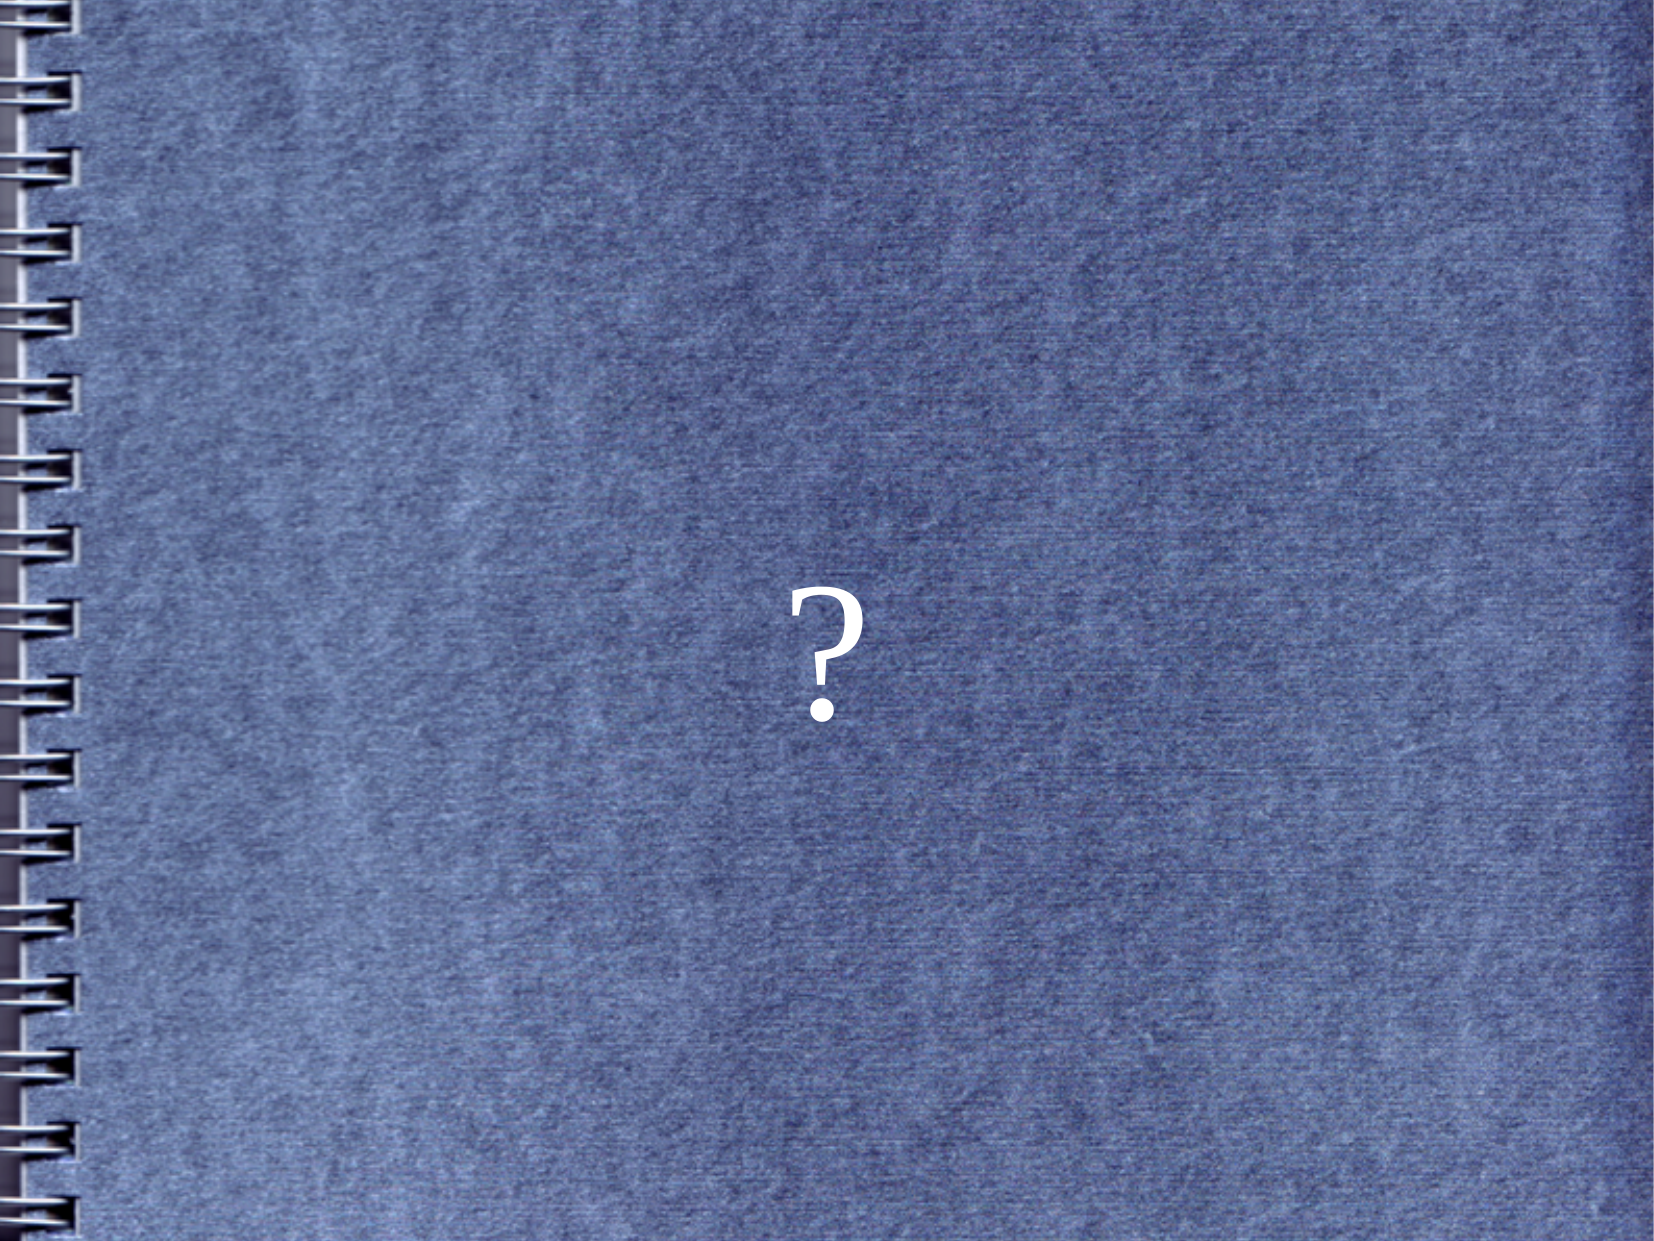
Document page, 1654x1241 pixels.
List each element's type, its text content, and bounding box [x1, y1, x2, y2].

list ? [82, 290, 1571, 1109]
picture [0, 0, 1654, 1241]
title [82, 49, 1571, 257]
